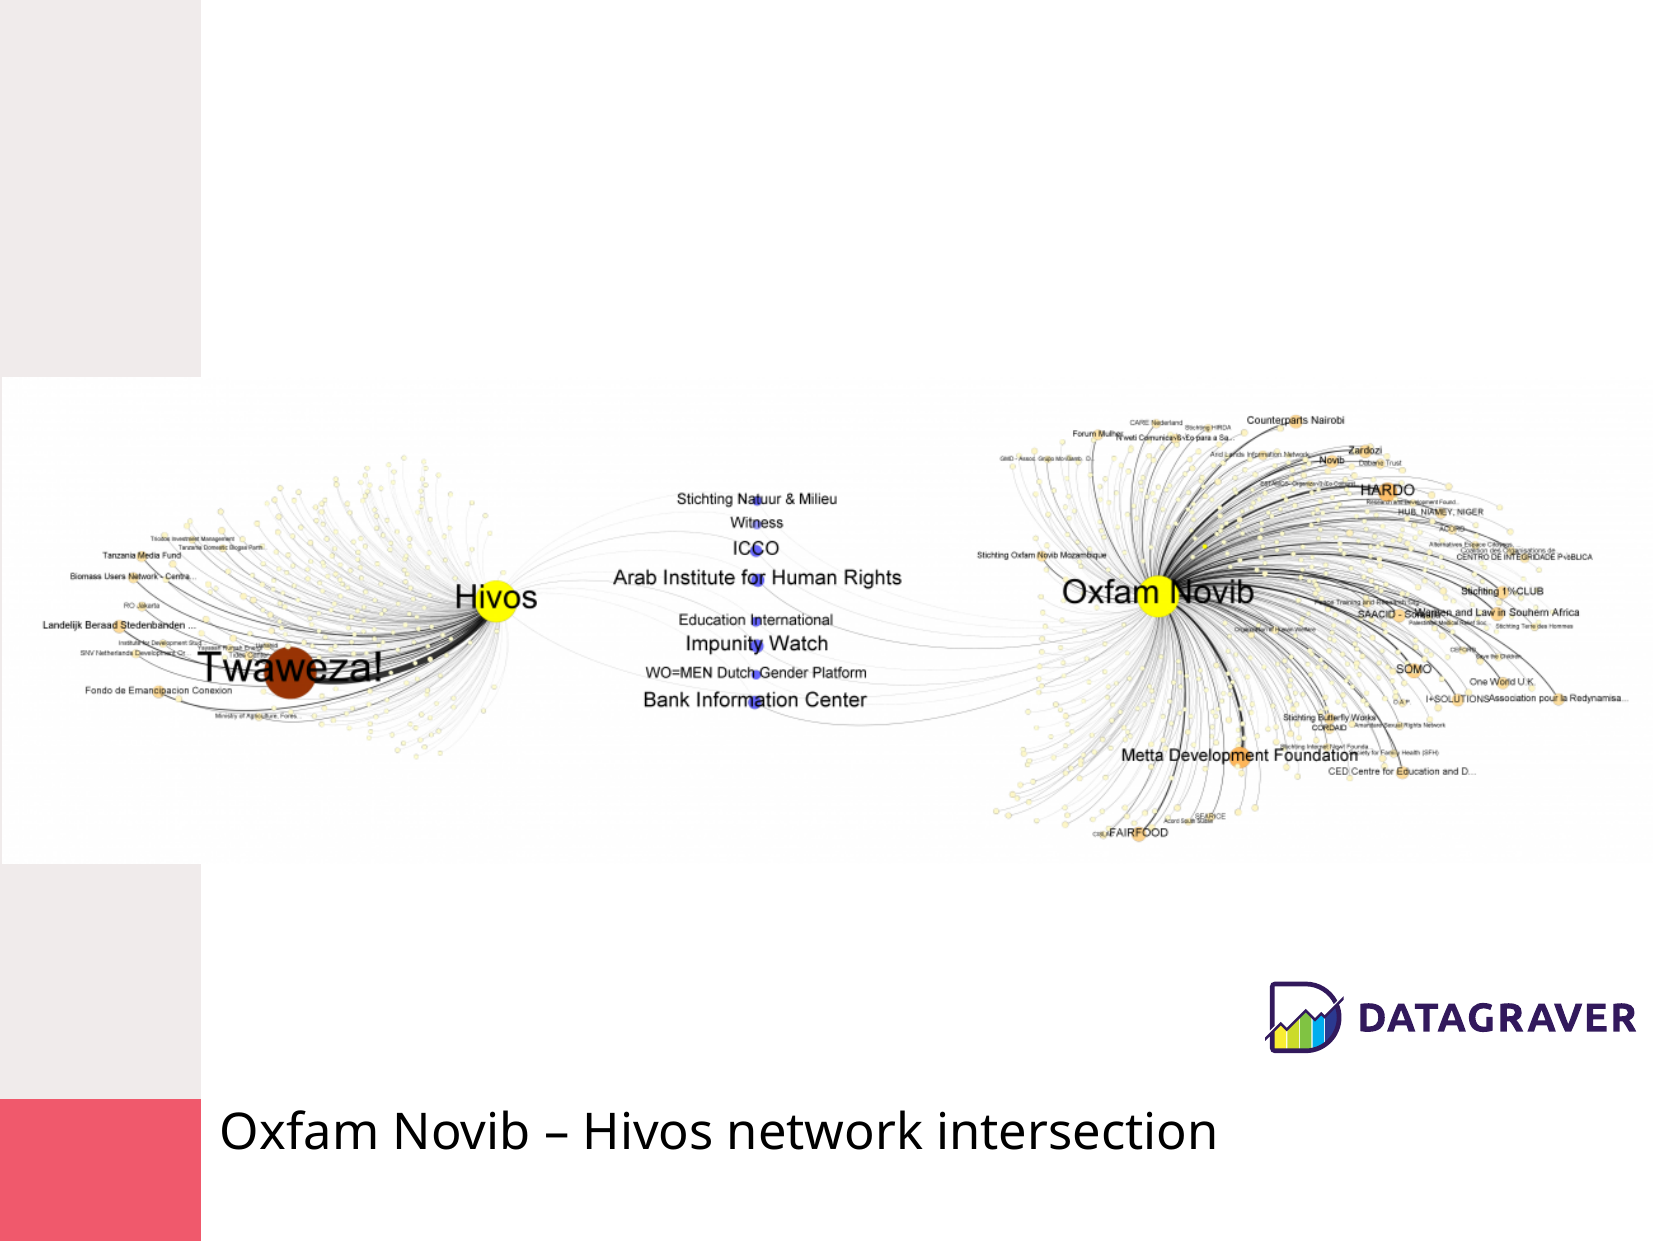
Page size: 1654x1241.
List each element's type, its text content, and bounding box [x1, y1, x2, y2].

picture [1263, 980, 1638, 1056]
picture [2, 377, 1654, 864]
list Oxfam Novib – Hivos network intersection [219, 1099, 1351, 1193]
